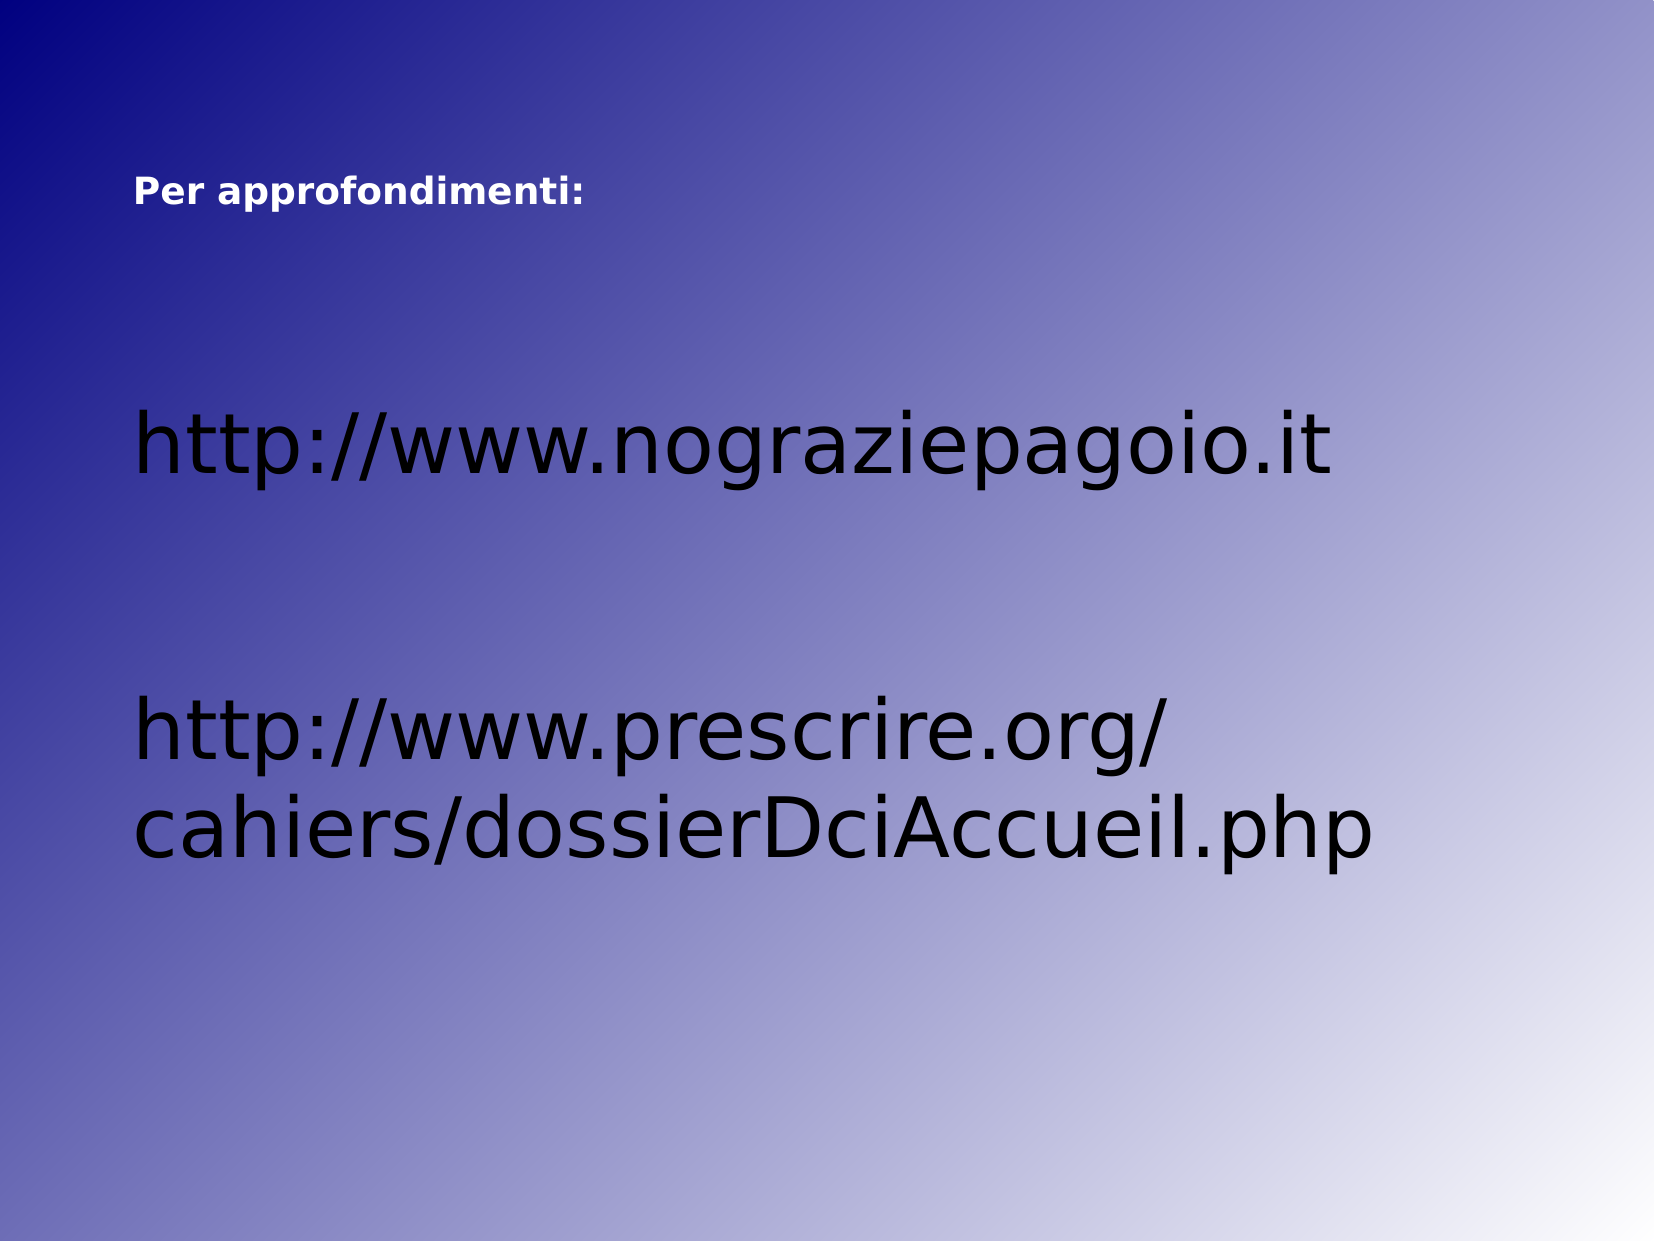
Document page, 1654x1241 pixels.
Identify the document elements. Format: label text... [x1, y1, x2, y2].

text_box Per approfondimenti: http://www.nograziepagoio.it http://www.prescrire.org/cahiers/dossierDciAccueil.php [118, 161, 1536, 885]
